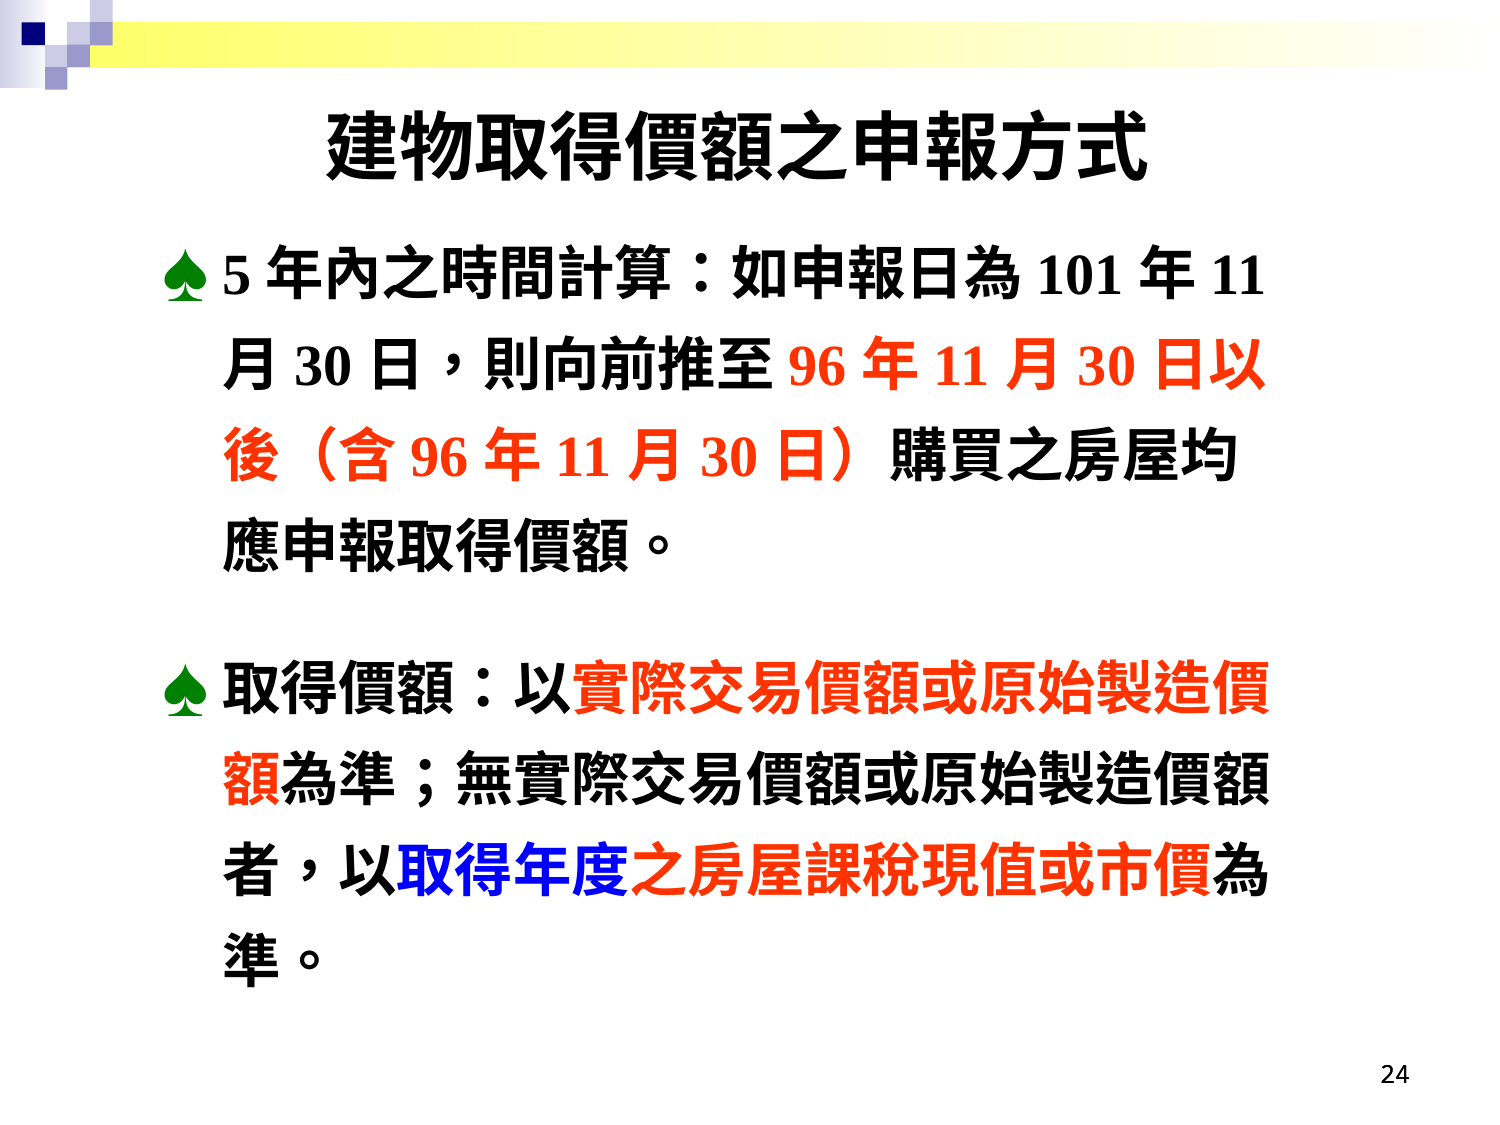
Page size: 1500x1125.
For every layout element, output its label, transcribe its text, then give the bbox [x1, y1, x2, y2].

table_cell 楊小琳 [291, 22, 295, 67]
text_box 5年內之時間計算：如申報日為101年11月30日，則向前推至96年11月30日以後（含96年11月30日）購買之房屋均應申報取得價額。 取得價額：以實際交易價額或原始製造價額為準；無實際交易價額或原始製造價額者，以取得年度之房屋課稅現值或市價為準。 [147, 207, 1306, 1003]
text_box <編號> [1074, 1025, 1426, 1101]
title 建物取得價額之申報方式 [147, 78, 1327, 212]
text_box <編號> [431, 22, 436, 67]
